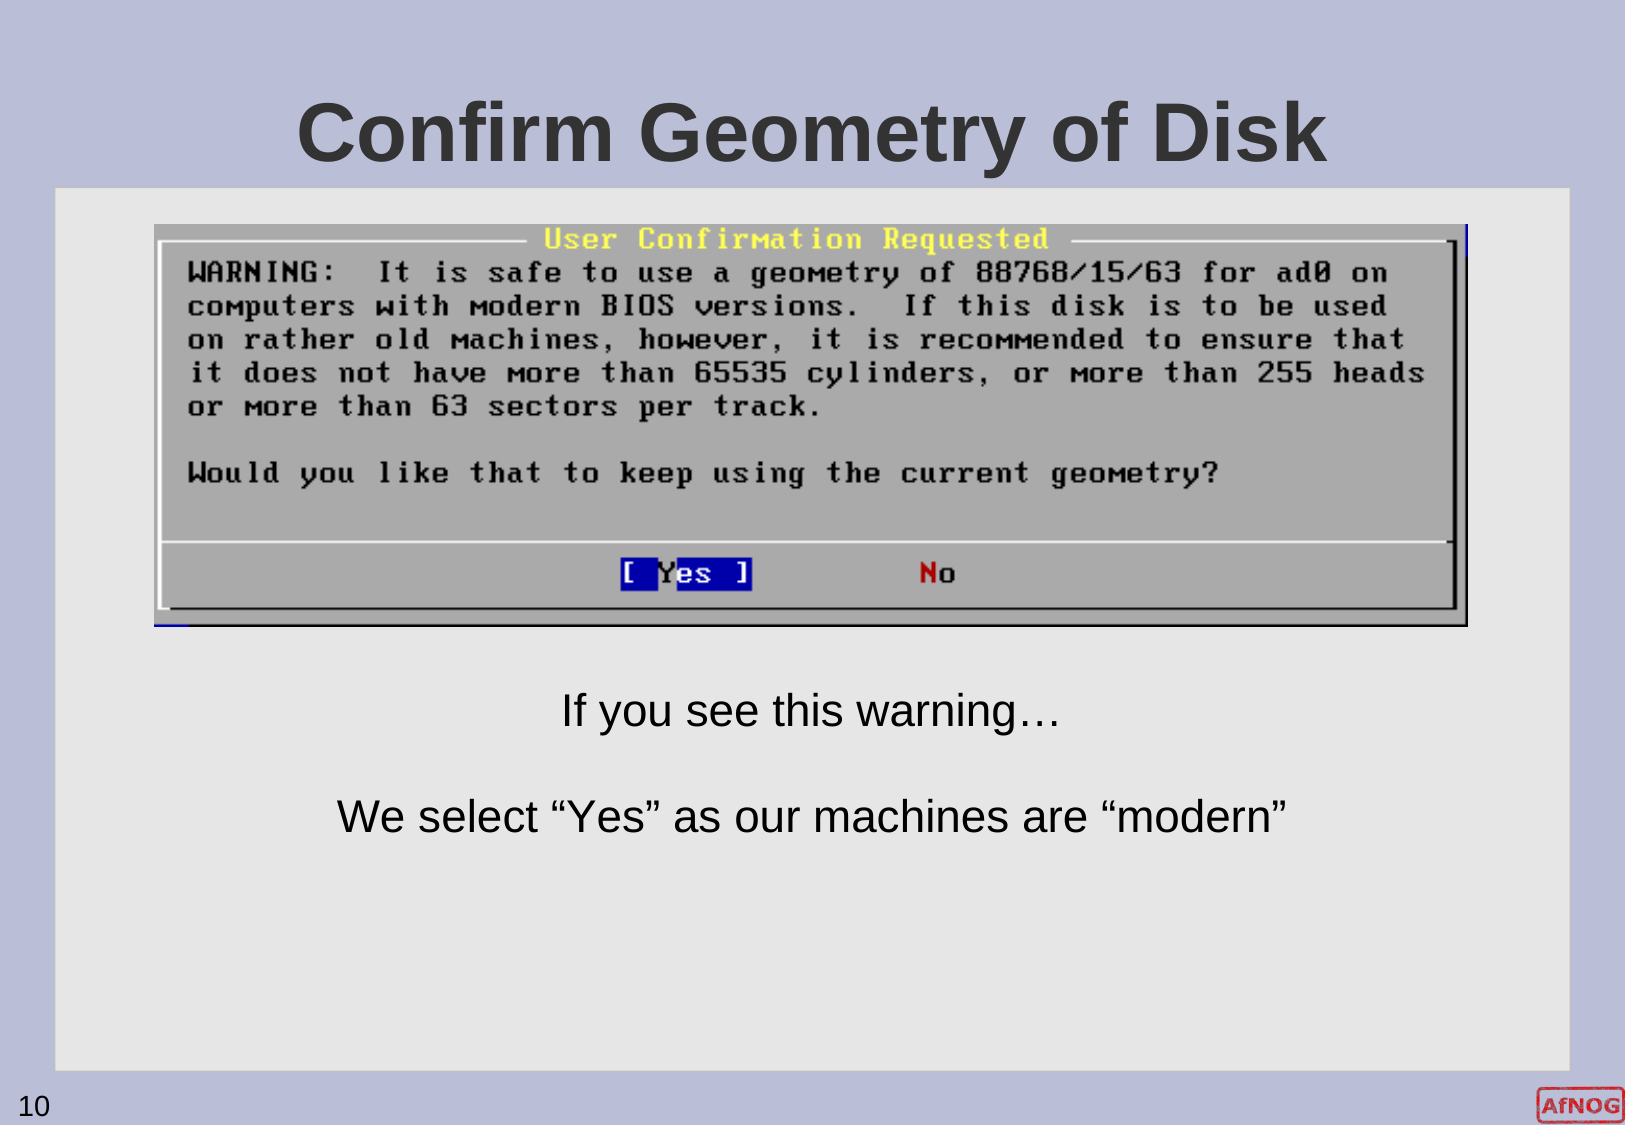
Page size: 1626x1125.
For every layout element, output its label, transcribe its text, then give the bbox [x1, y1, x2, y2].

text_box If you see this warning… We select “Yes” as our machines are “modern” [118, 673, 1506, 876]
text_box Confirm Geometry of Disk [54, 44, 1571, 215]
picture [1535, 1085, 1626, 1125]
picture [154, 224, 1468, 627]
